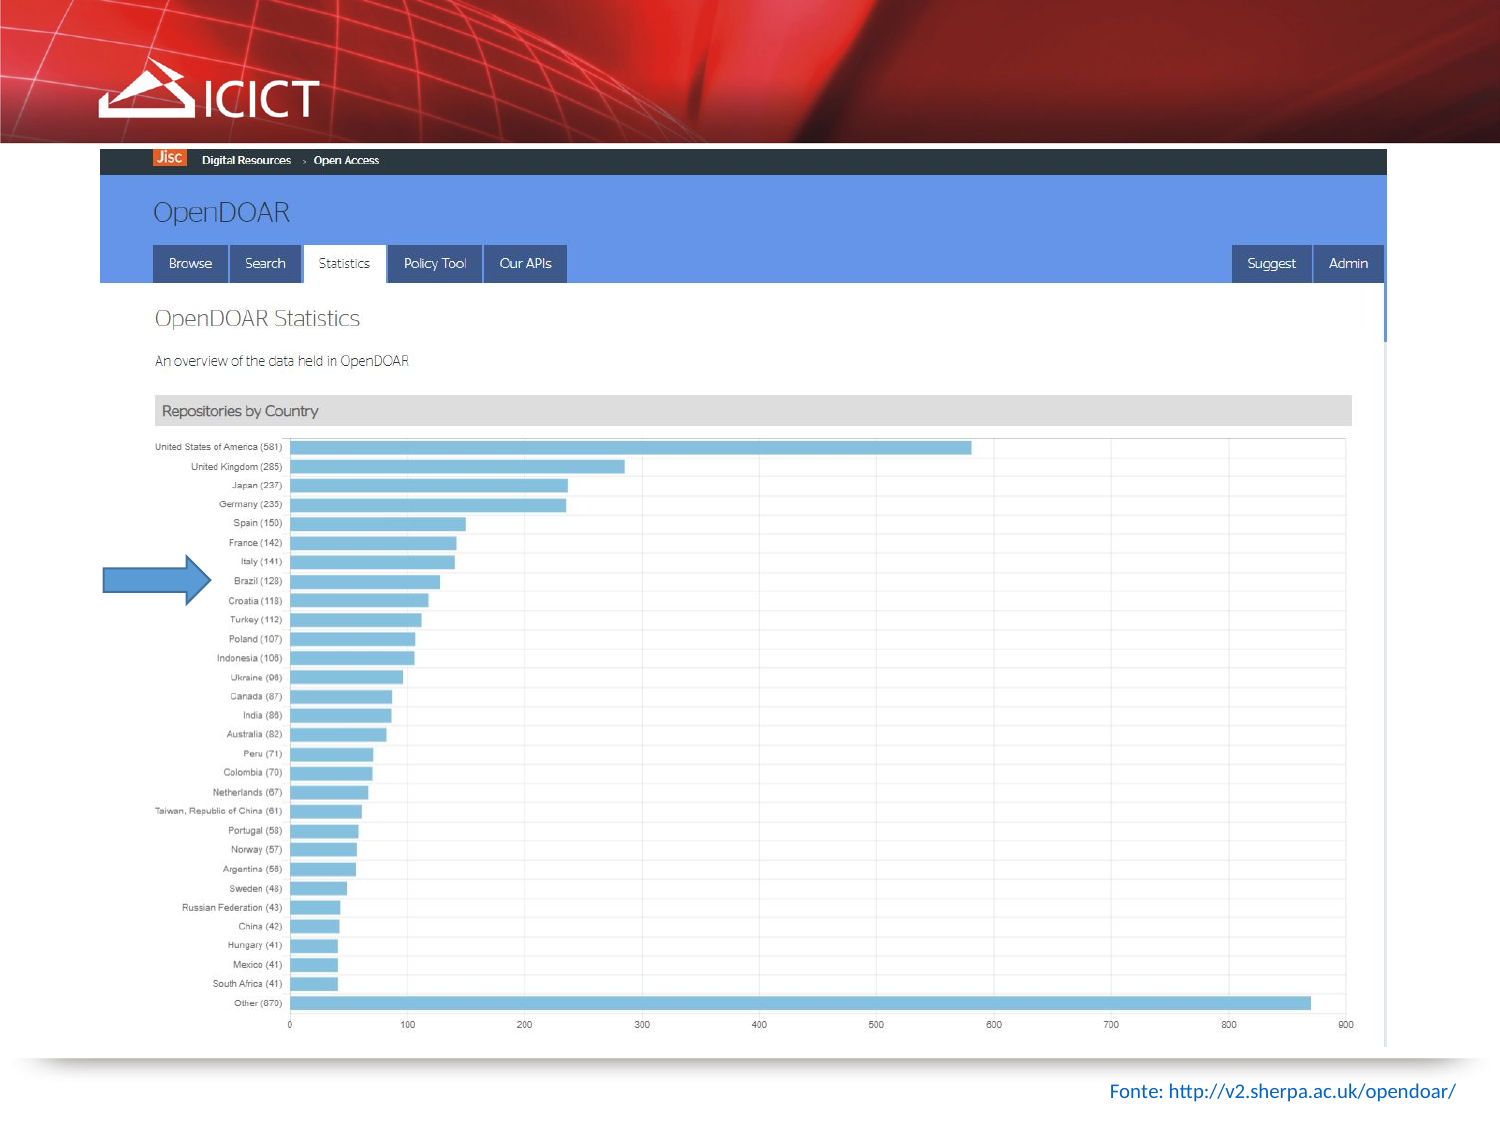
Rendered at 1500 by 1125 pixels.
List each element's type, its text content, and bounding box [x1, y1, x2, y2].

text_box [103, 556, 211, 604]
picture [0, 0, 1500, 1125]
text_box Fonte: http://v2.sherpa.ac.uk/opendoar/ [1094, 1070, 1472, 1111]
